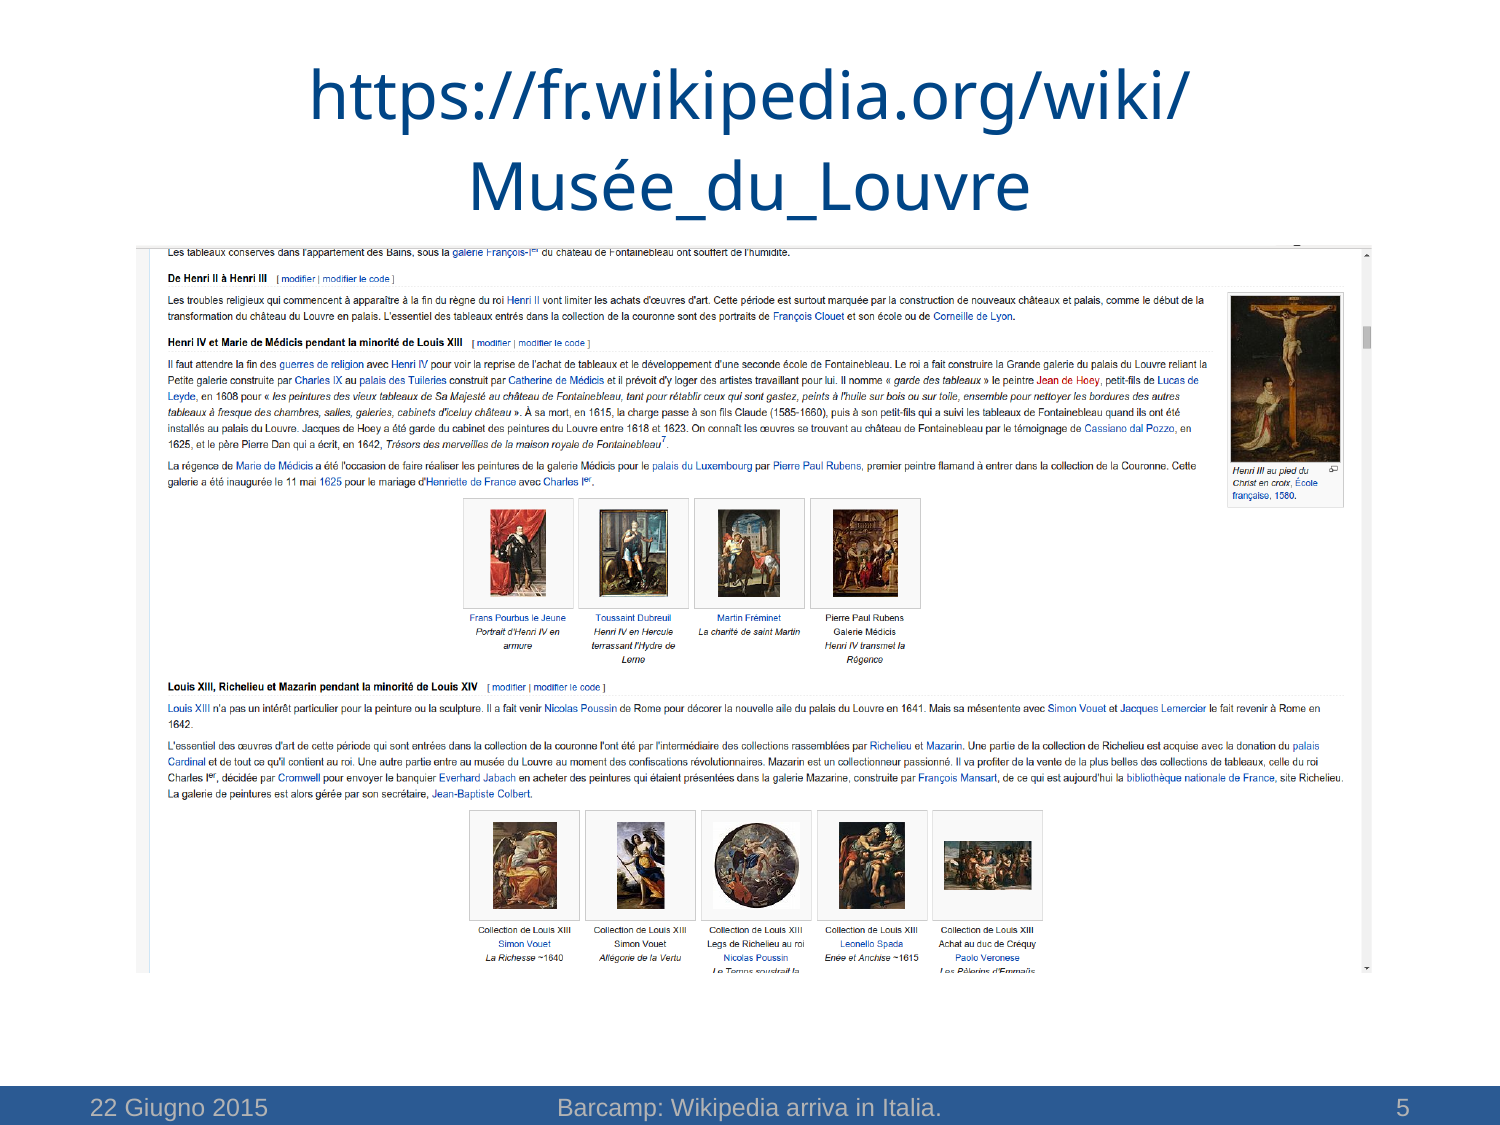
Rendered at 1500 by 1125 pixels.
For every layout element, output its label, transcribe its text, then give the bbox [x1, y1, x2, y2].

title https://fr.wikipedia.org/wiki/Musée_du_Louvre [75, 45, 1425, 233]
picture [136, 245, 1372, 973]
picture [0, 1086, 1500, 1125]
